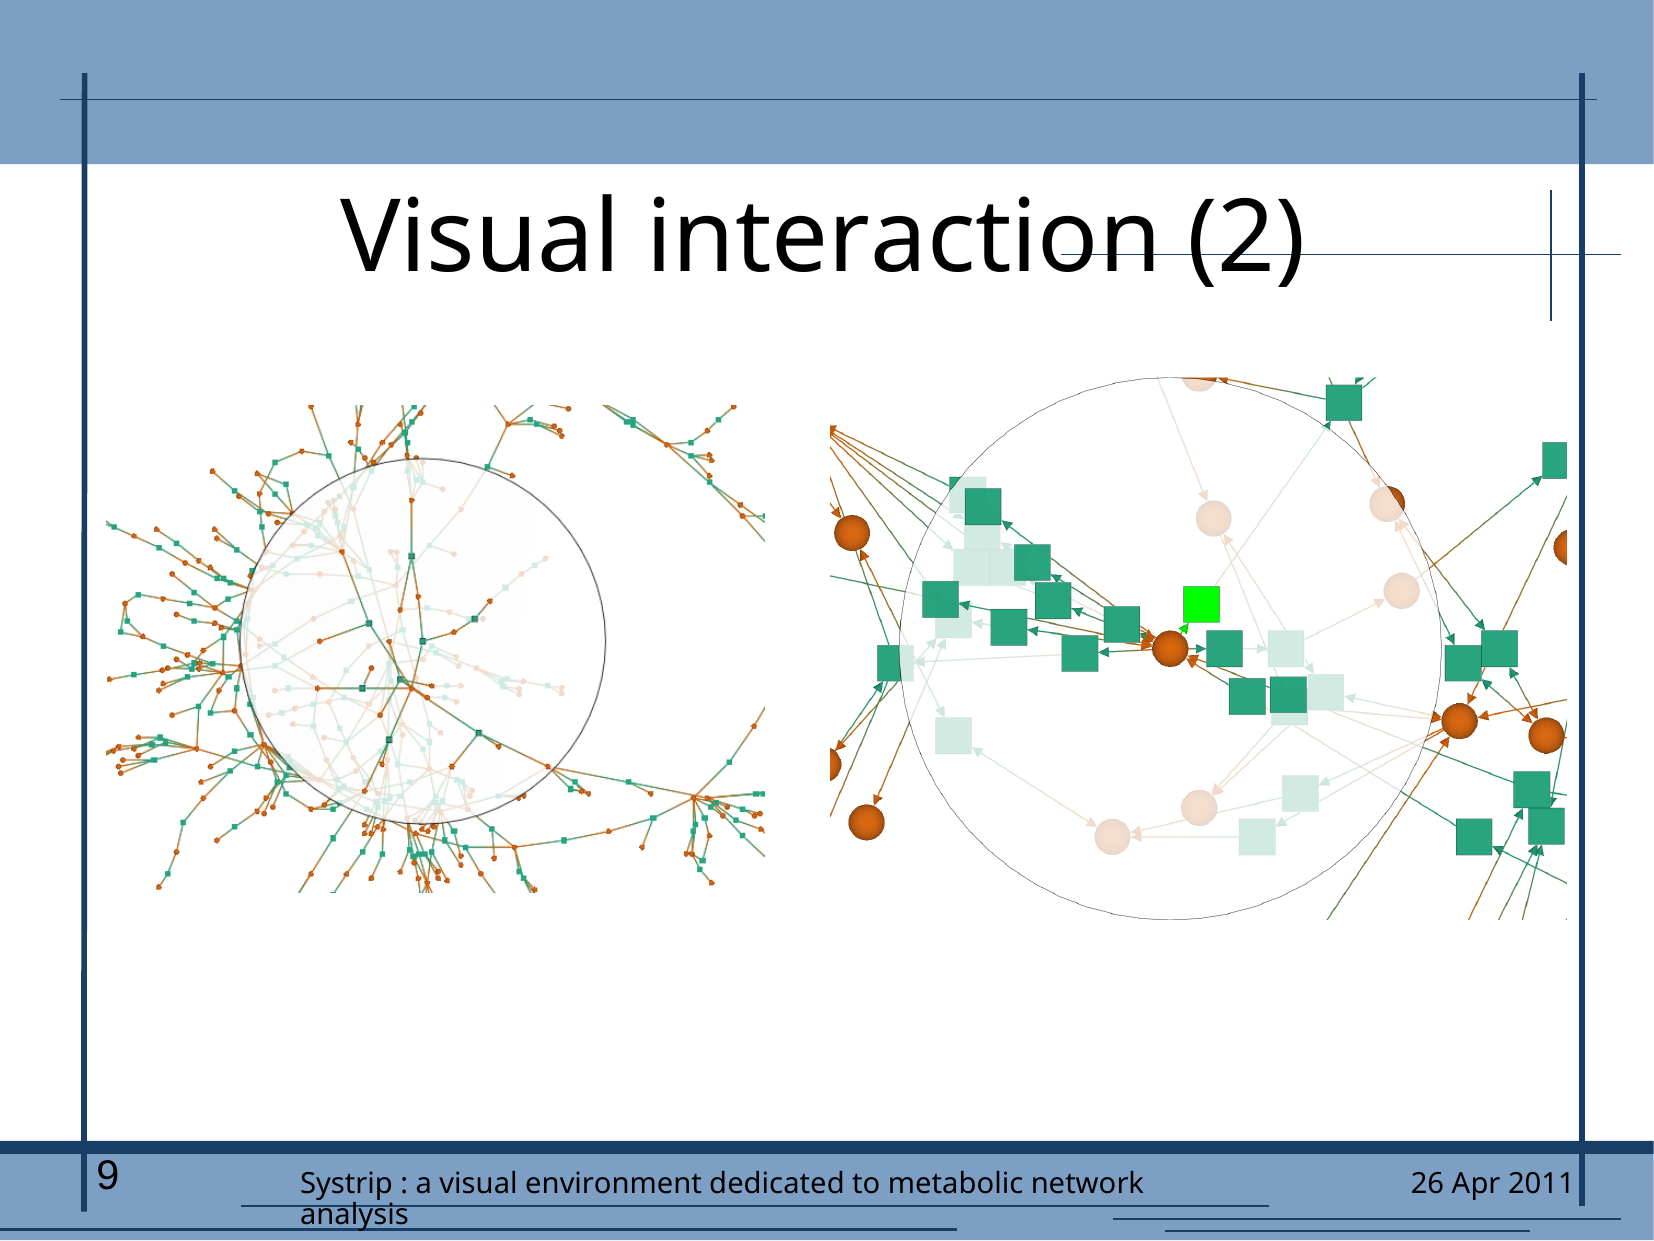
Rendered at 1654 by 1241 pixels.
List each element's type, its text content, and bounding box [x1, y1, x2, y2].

picture [830, 374, 1567, 923]
picture [106, 405, 765, 893]
title Visual interaction (2) [117, 124, 1530, 332]
